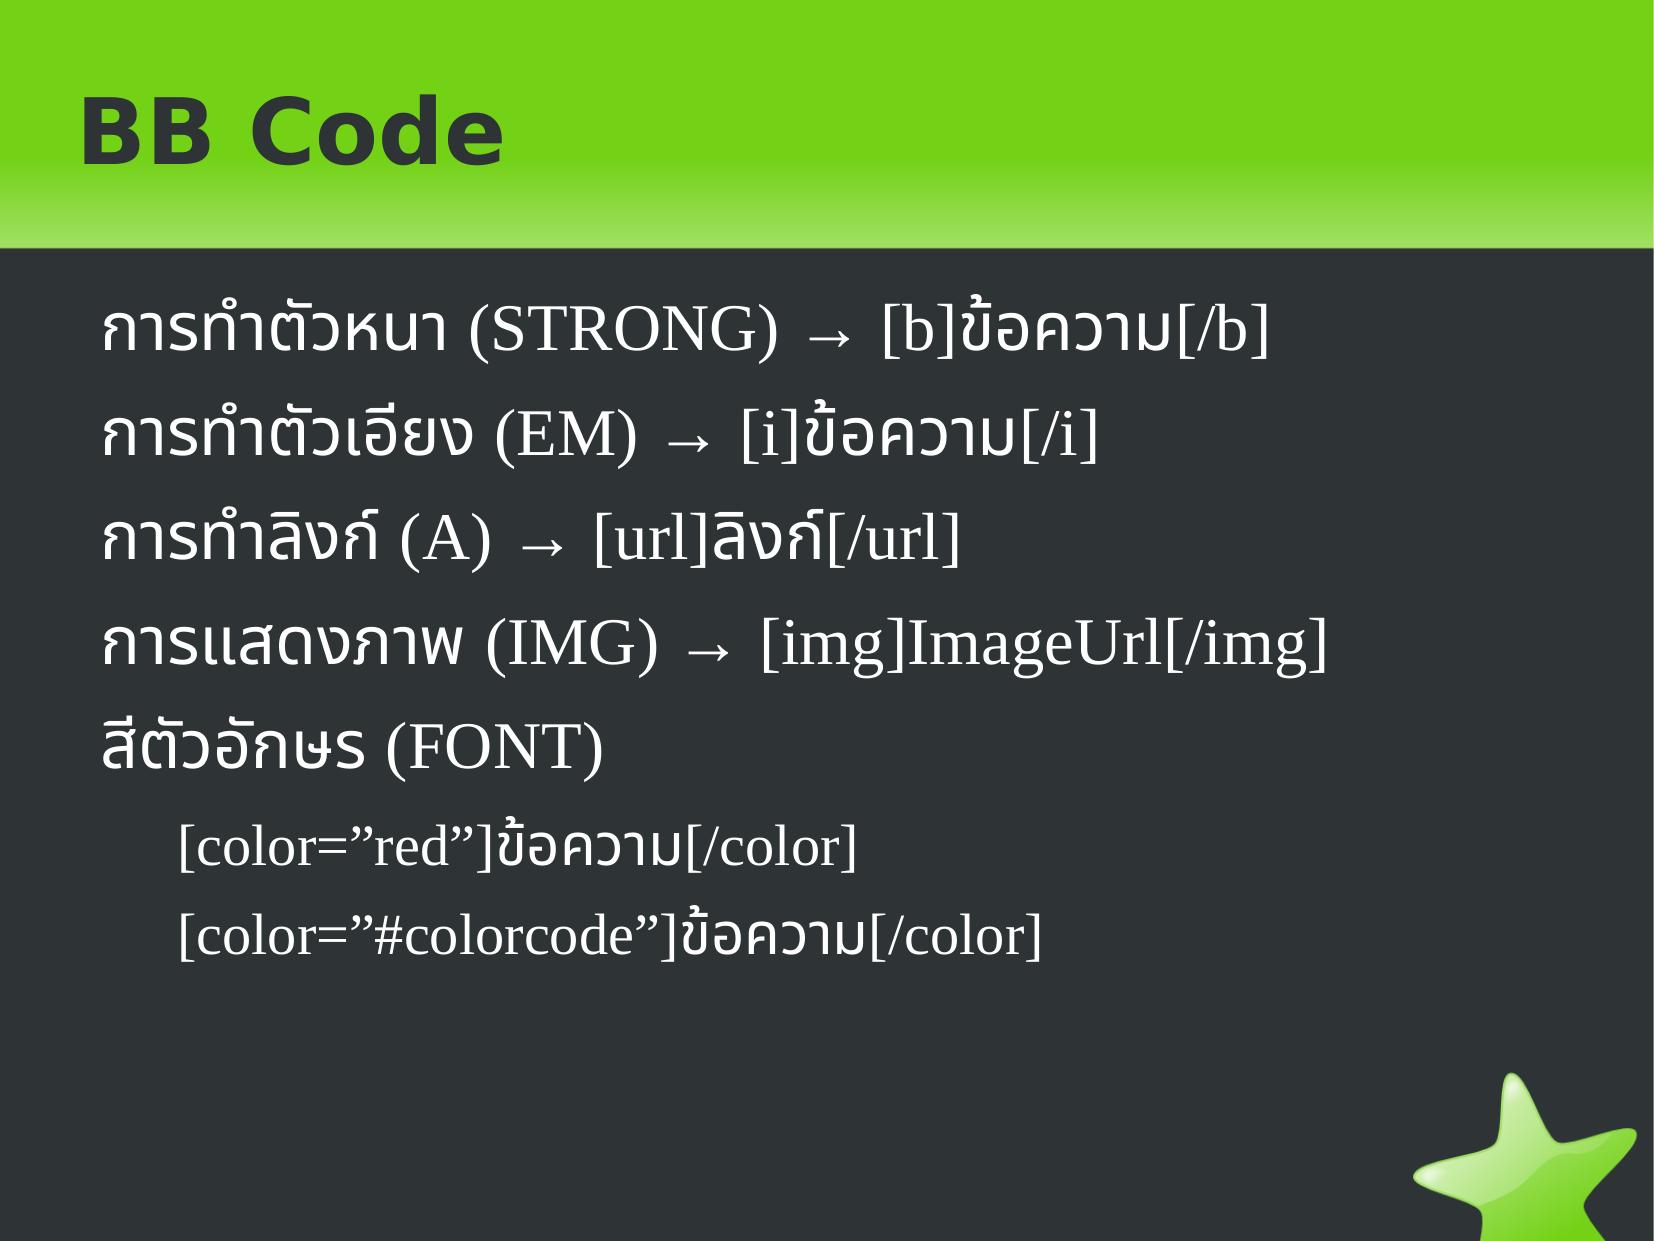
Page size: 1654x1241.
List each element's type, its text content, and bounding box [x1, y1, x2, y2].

list การทำตัวหนา (STRONG) → [b]ข้อความ[/b] การทำตัวเอียง (EM) → [i]ข้อความ[/i] การทำลิงก์ (A) → [url]ลิงก์[/url] การแสดงภาพ (IMG) → [img]ImageUrl[/img] สีตัวอักษร (FONT) [color=”red”]ข้อความ[/color] [color=”#colorcode”]ข้อความ[/color] [82, 290, 1571, 1094]
title BB Code [76, 36, 1565, 229]
picture [0, 0, 1654, 1241]
